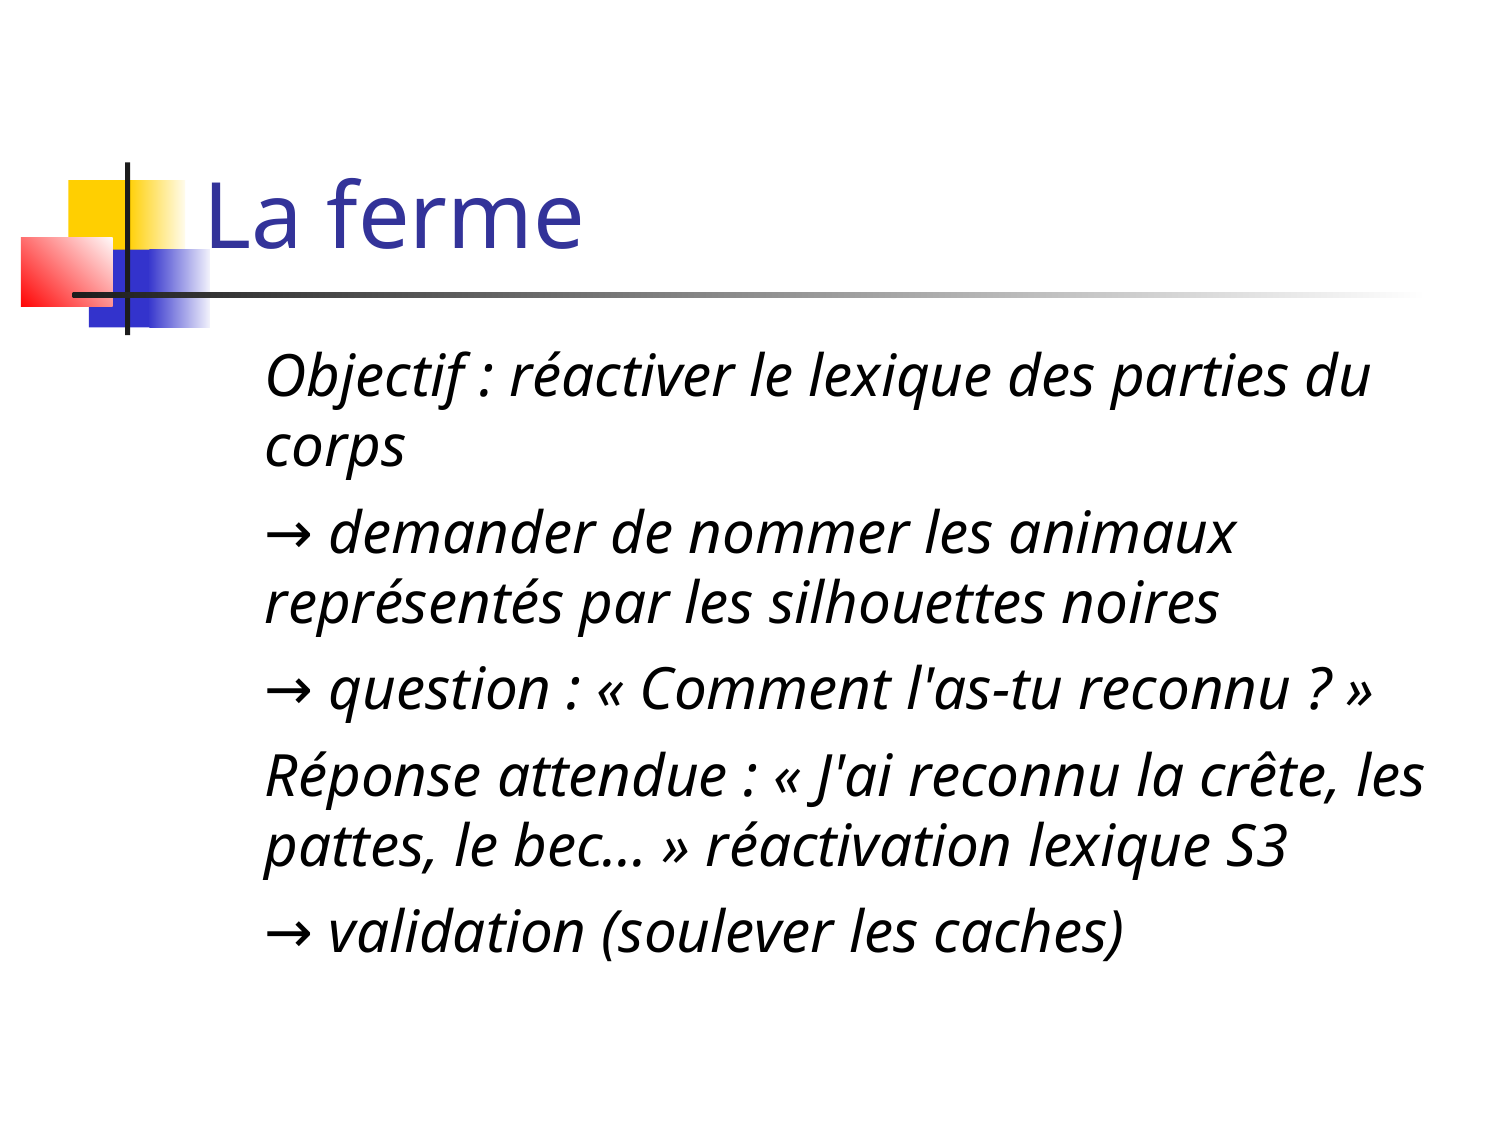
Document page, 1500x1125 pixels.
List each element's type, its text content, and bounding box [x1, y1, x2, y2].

list Objectif : réactiver le lexique des parties du corps → demander de nommer les animaux représentés par les silhouettes noires → question : « Comment l'as-tu reconnu ? » Réponse attendue : « J'ai reconnu la crête, les pattes, le bec... » réactivation lexique S3 → validation (soulever les caches) [193, 330, 1469, 1006]
title La ferme [188, 35, 1467, 275]
